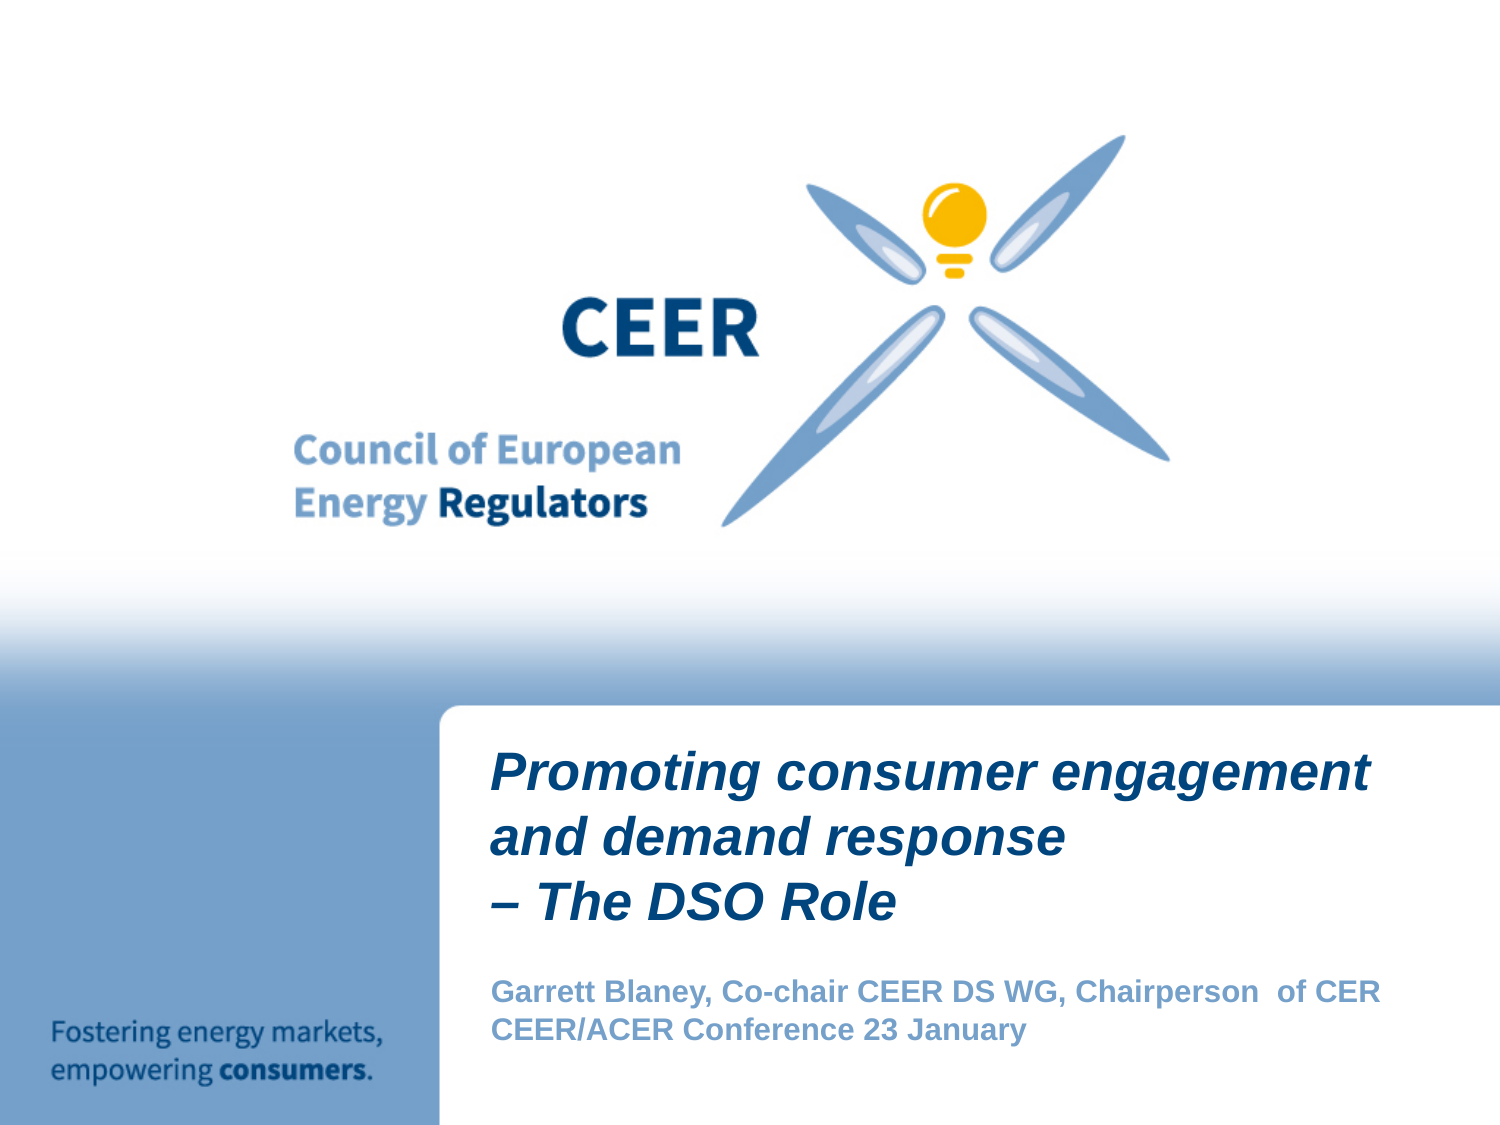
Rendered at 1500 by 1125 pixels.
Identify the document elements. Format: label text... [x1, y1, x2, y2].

title Promoting consumer engagement and demand response – The DSO Role [475, 728, 1432, 895]
subtitle Garrett Blaney, Co-chair CEER DS WG, Chairperson of CER CEER/ACER Conference 23 January [475, 964, 1432, 1095]
